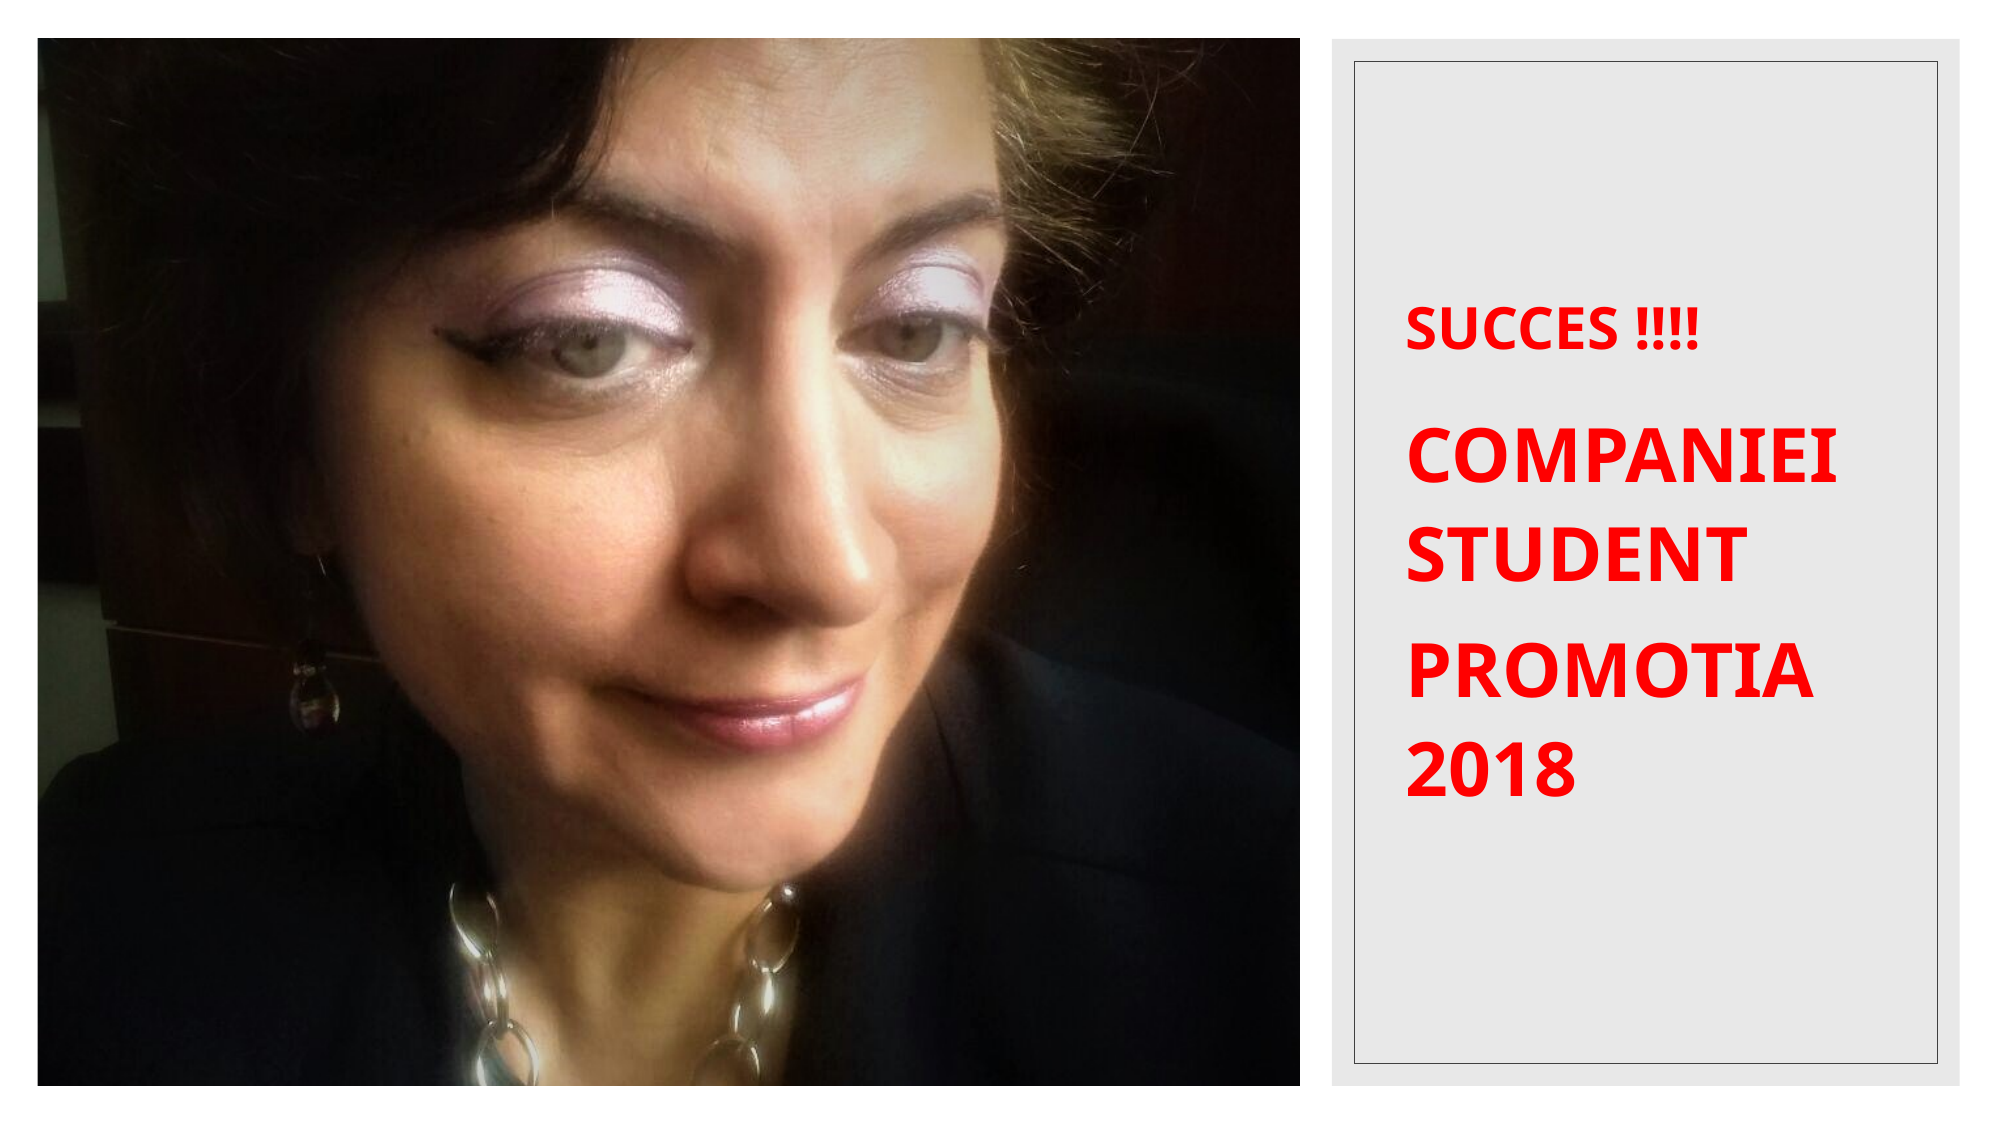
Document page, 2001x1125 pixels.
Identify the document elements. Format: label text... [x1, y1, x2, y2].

picture [37, 38, 1300, 1086]
title SUCCES !!!! [1390, 98, 1907, 369]
list COMPANIEI STUDENT PROMOTIA 2018 [1390, 391, 1907, 968]
